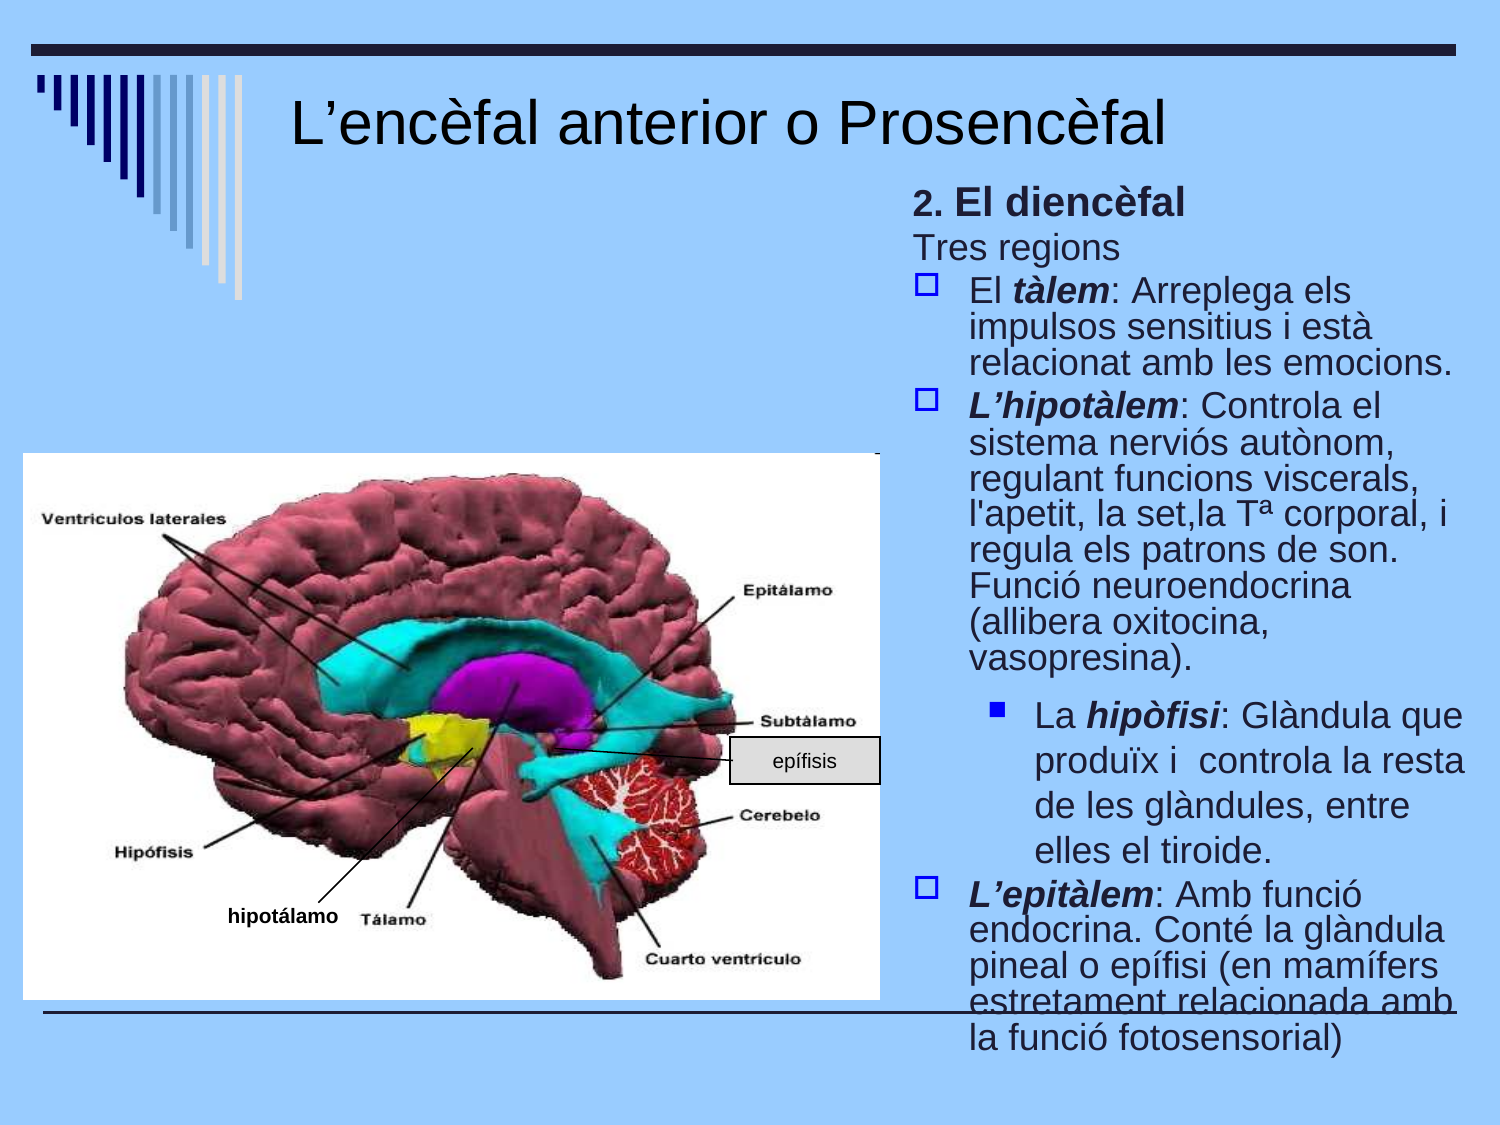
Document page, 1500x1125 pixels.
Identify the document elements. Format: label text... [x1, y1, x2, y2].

list [860, 324, 1426, 1001]
list 2. El diencèfal Tres regions El tàlem: Arreplega els impulsos sensitius i està relacionat amb les emocions. L’hipotàlem: Controla el sistema nerviós autònom, regulant funcions viscerals, l'apetit, la set,la Tª corporal, i regula els patrons de son. Funció neuroendocrina (allibera oxitocina, vasopresina). La hipòfisi: Glàndula que produïx i controla la resta de les glàndules, entre elles el tiroide. L’epitàlem: Amb funció endocrina. Conté la glàndula pineal o epífisi (en mamífers estretament relacionada amb la funció fotosensorial) [897, 177, 1500, 1087]
text_box epífisis [729, 736, 880, 785]
picture [23, 453, 880, 1001]
text_box hipotálamo [212, 894, 354, 936]
title L’encèfal anterior o Prosencèfal [274, 75, 1425, 288]
